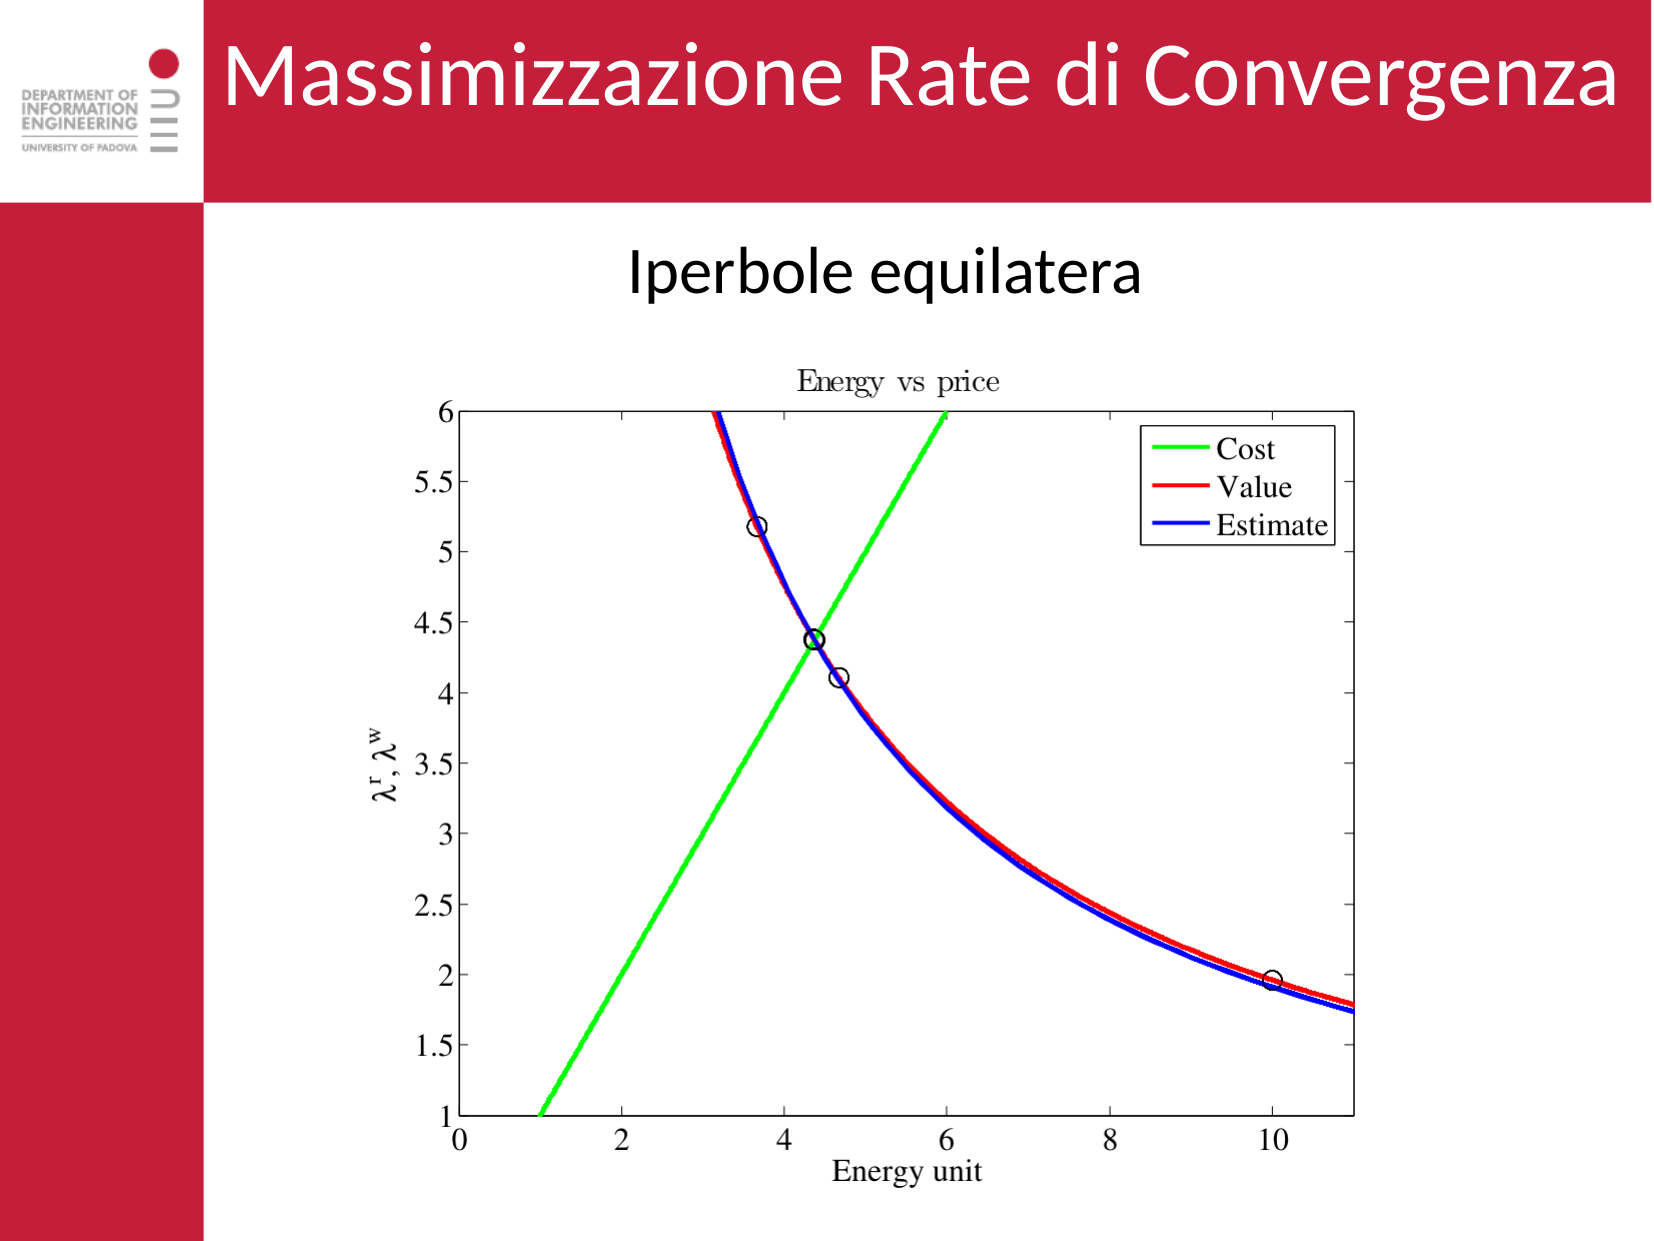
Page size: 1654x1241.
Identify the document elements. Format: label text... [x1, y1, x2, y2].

picture [0, 0, 1654, 1241]
text_box Massimizzazione Rate di Convergenza [206, 29, 1654, 207]
text_box Iperbole equilatera [324, 236, 1447, 333]
